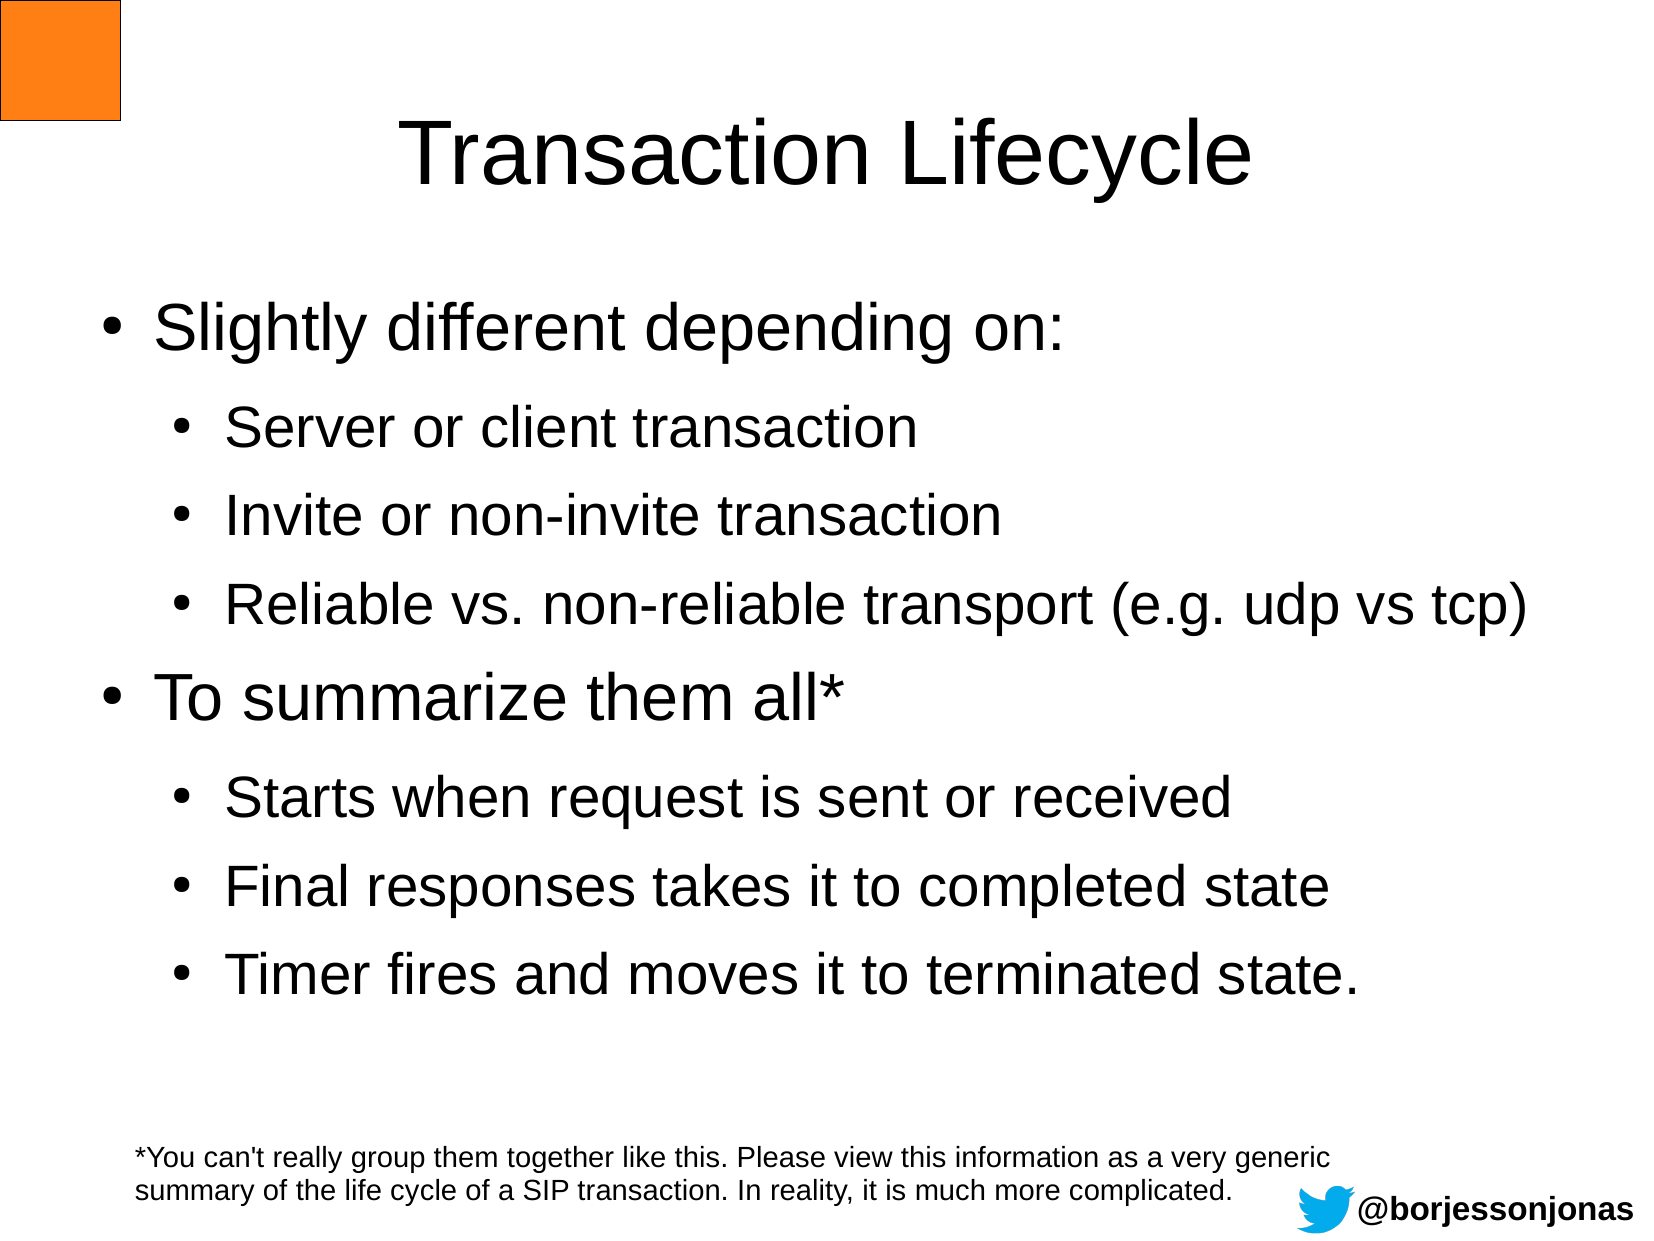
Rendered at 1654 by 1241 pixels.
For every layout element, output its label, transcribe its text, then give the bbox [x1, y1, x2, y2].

title Transaction Lifecycle [82, 49, 1571, 257]
picture [1277, 1160, 1375, 1241]
list Slightly different depending on: Server or client transaction Invite or non-invite transaction Reliable vs. non-reliable transport (e.g. udp vs tcp) To summarize them all* Starts when request is sent or received Final responses takes it to completed state Timer fires and moves it to terminated state. [82, 290, 1571, 1109]
text_box *You can't really group them together like this. Please view this information as a very generic summary of the life cycle of a SIP transaction. In reality, it is much more complicated. [120, 1134, 1357, 1215]
